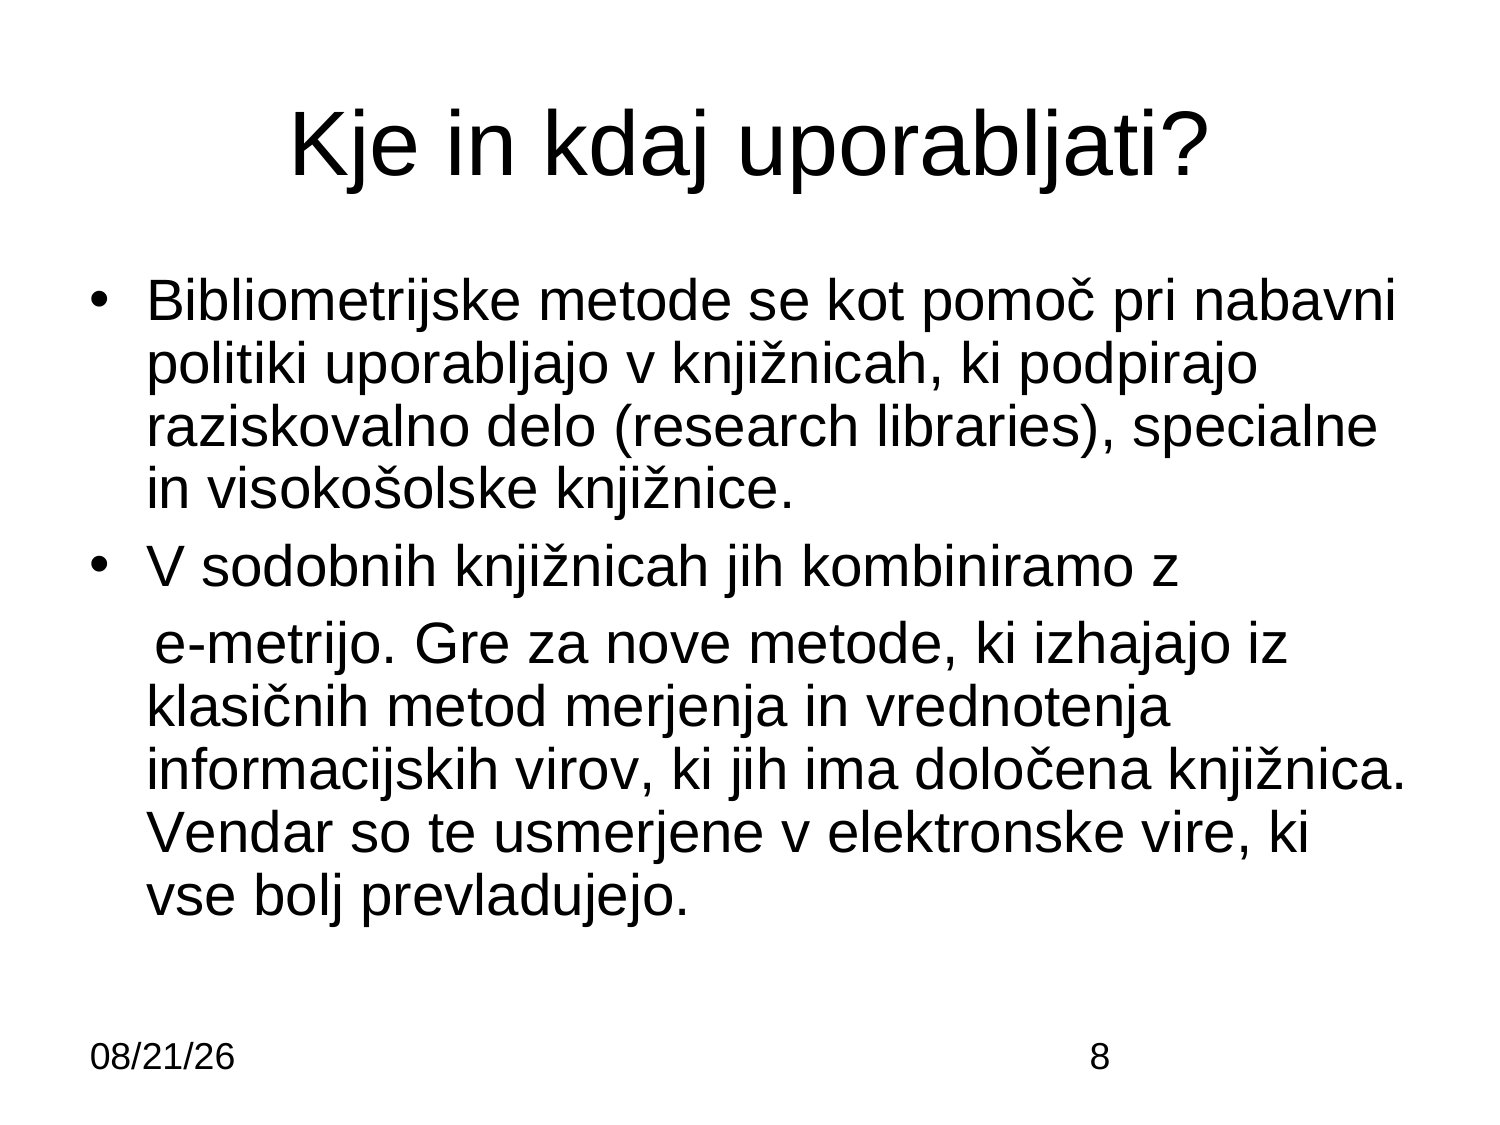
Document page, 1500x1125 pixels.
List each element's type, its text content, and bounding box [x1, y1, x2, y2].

list Bibliometrijske metode se kot pomoč pri nabavni politiki uporabljajo v knjižnicah, ki podpirajo raziskovalno delo (research libraries), specialne in visokošolske knjižnice. V sodobnih knjižnicah jih kombiniramo z e-metrijo. Gre za nove metode, ki izhajajo iz klasičnih metod merjenja in vrednotenja informacijskih virov, ki jih ima določena knjižnica. Vendar so te usmerjene v elektronske vire, ki vse bolj prevladujejo. [75, 262, 1426, 1006]
title Kje in kdaj uporabljati? [75, 45, 1426, 233]
